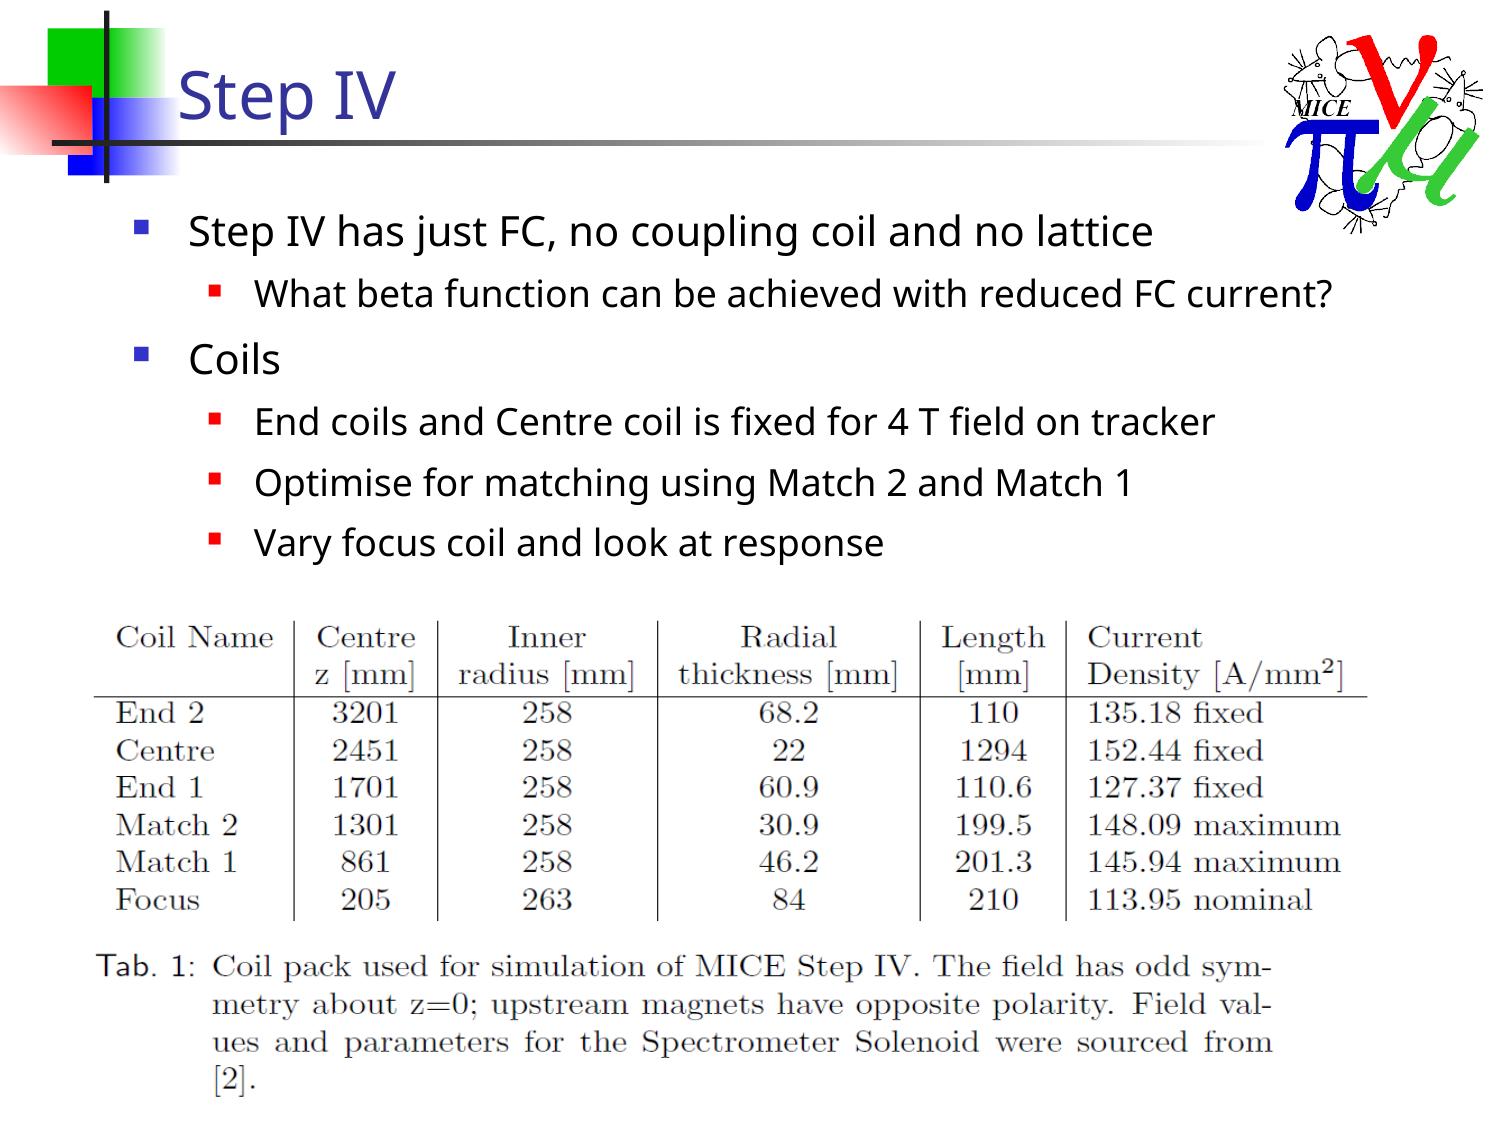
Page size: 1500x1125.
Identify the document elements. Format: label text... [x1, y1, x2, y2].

picture [77, 585, 1391, 1107]
list Step IV has just FC, no coupling coil and no lattice What beta function can be achieved with reduced FC current? Coils End coils and Centre coil is fixed for 4 T field on tracker Optimise for matching using Match 2 and Match 1 Vary focus coil and look at response [117, 193, 1393, 582]
title Step IV [162, 0, 1441, 188]
picture [1264, 5, 1500, 251]
